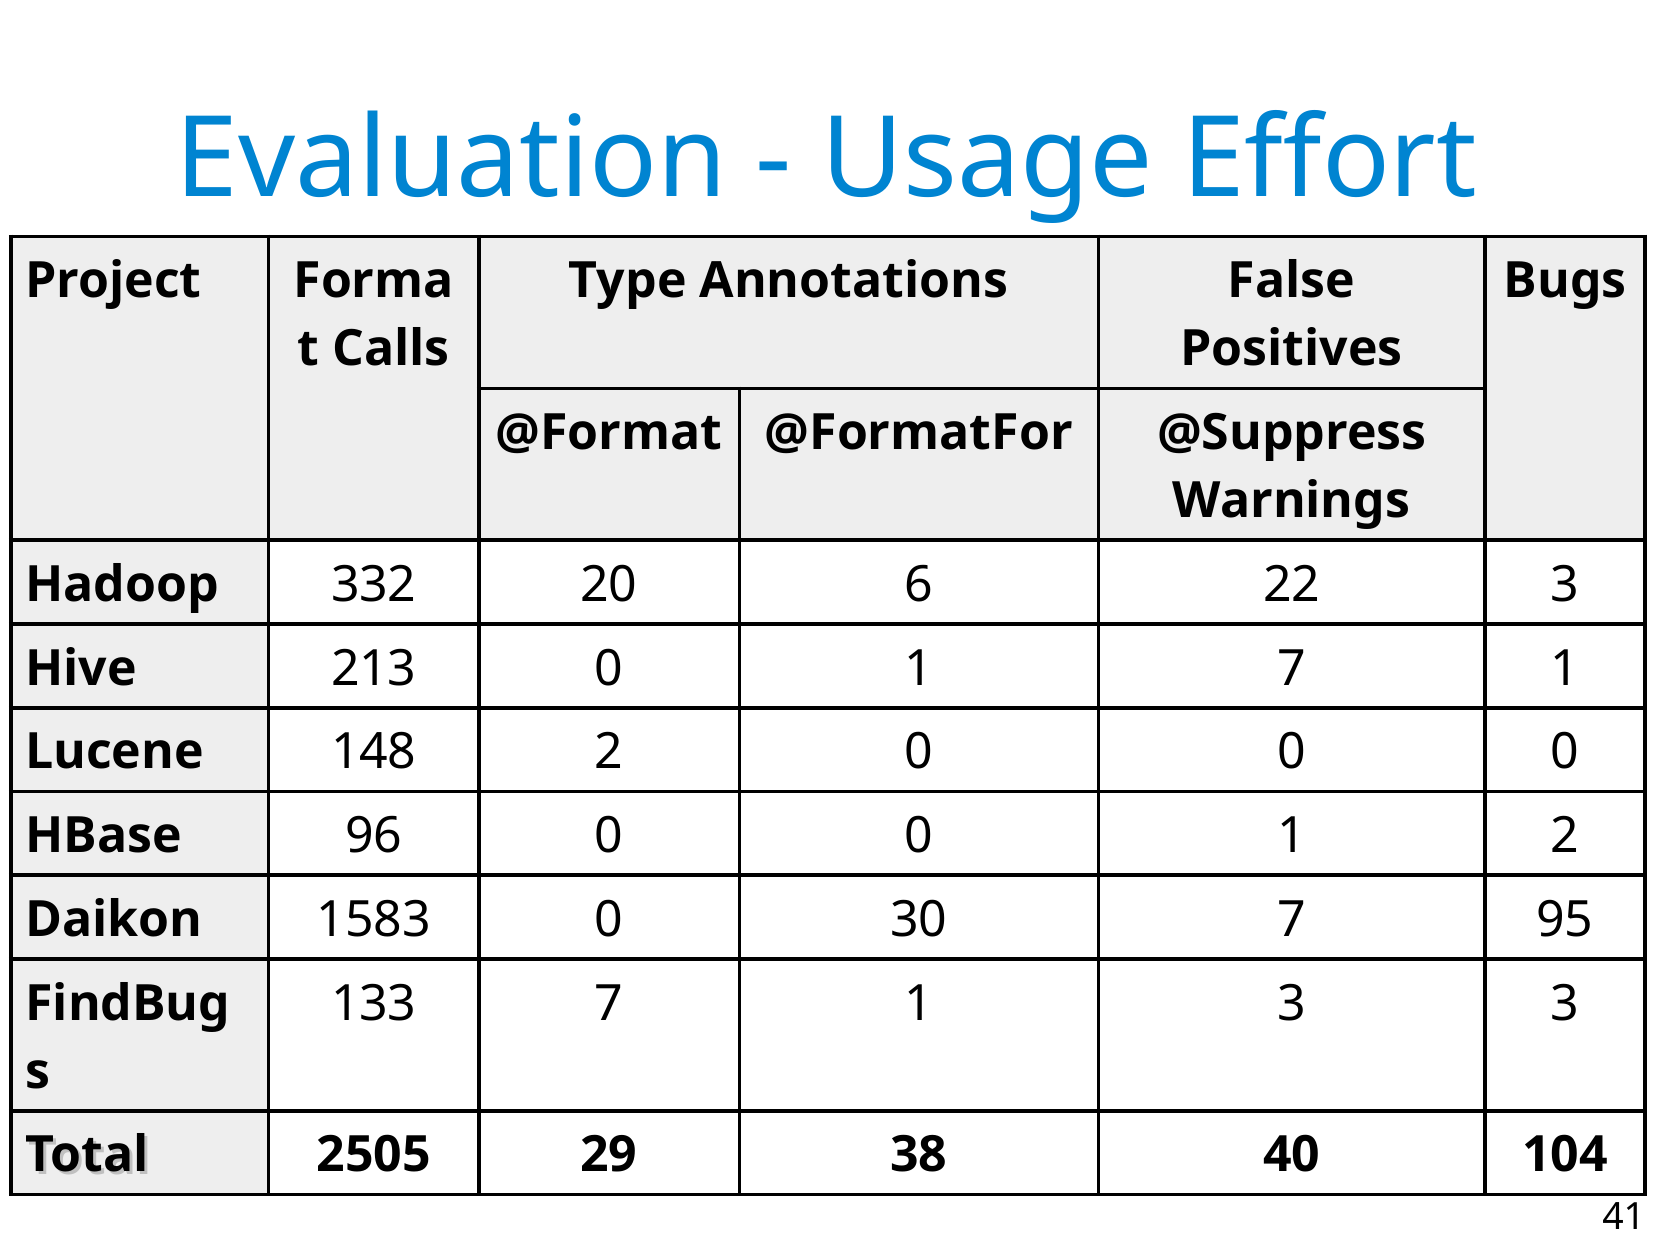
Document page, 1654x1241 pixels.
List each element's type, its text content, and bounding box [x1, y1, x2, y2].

table_cell 1 [741, 961, 1097, 1109]
table_cell 3 [1487, 542, 1643, 622]
table_cell 0 [741, 710, 1097, 790]
table_cell 1583 [270, 877, 477, 957]
table_header Format Calls [270, 238, 477, 538]
table_cell 1 [1100, 793, 1483, 873]
table_cell 1 [741, 626, 1097, 706]
table_cell Hadoop [13, 542, 267, 622]
table_cell 2 [1487, 793, 1643, 873]
table_cell 29 [481, 1113, 738, 1193]
table_cell 30 [741, 877, 1097, 957]
table_cell FindBugs [13, 961, 267, 1109]
table_cell 3 [1487, 961, 1643, 1109]
table_cell 38 [741, 1113, 1097, 1193]
table_cell 7 [1100, 626, 1483, 706]
table_cell @Suppress Warnings [1100, 390, 1483, 538]
table_cell 2505 [270, 1113, 477, 1193]
table_cell 133 [270, 961, 477, 1109]
table_cell Lucene [13, 710, 267, 790]
table_cell 7 [1100, 877, 1483, 957]
table_cell 7 [481, 961, 738, 1109]
table_cell 20 [481, 542, 738, 622]
table_cell 332 [270, 542, 477, 622]
title Evaluation - Usage Effort [82, 49, 1571, 235]
table_cell 0 [481, 626, 738, 706]
table_cell 0 [1100, 710, 1483, 790]
table_cell Total [13, 1113, 267, 1193]
table_cell @Format [481, 390, 738, 538]
table_header Type Annotations [481, 238, 1097, 387]
table_cell 3 [1100, 961, 1483, 1109]
table_cell 95 [1487, 877, 1643, 957]
table_cell 0 [481, 877, 738, 957]
table_cell 40 [1100, 1113, 1483, 1193]
table_cell 0 [741, 793, 1097, 873]
table_header False Positives [1100, 238, 1483, 387]
table_cell 2 [481, 710, 738, 790]
table_header Bugs [1487, 238, 1643, 538]
table_cell Hive [13, 626, 267, 706]
table_cell HBase [13, 793, 267, 873]
table_cell Daikon [13, 877, 267, 957]
table_cell @FormatFor [741, 390, 1097, 538]
table_cell 6 [741, 542, 1097, 622]
table_cell 0 [481, 793, 738, 873]
table_cell 96 [270, 793, 477, 873]
table_header Project [13, 238, 267, 538]
table_cell 0 [1487, 710, 1643, 790]
table_cell 22 [1100, 542, 1483, 622]
table_cell 213 [270, 626, 477, 706]
table_cell 148 [270, 710, 477, 790]
table_cell 104 [1487, 1113, 1643, 1193]
table_cell 1 [1487, 626, 1643, 706]
